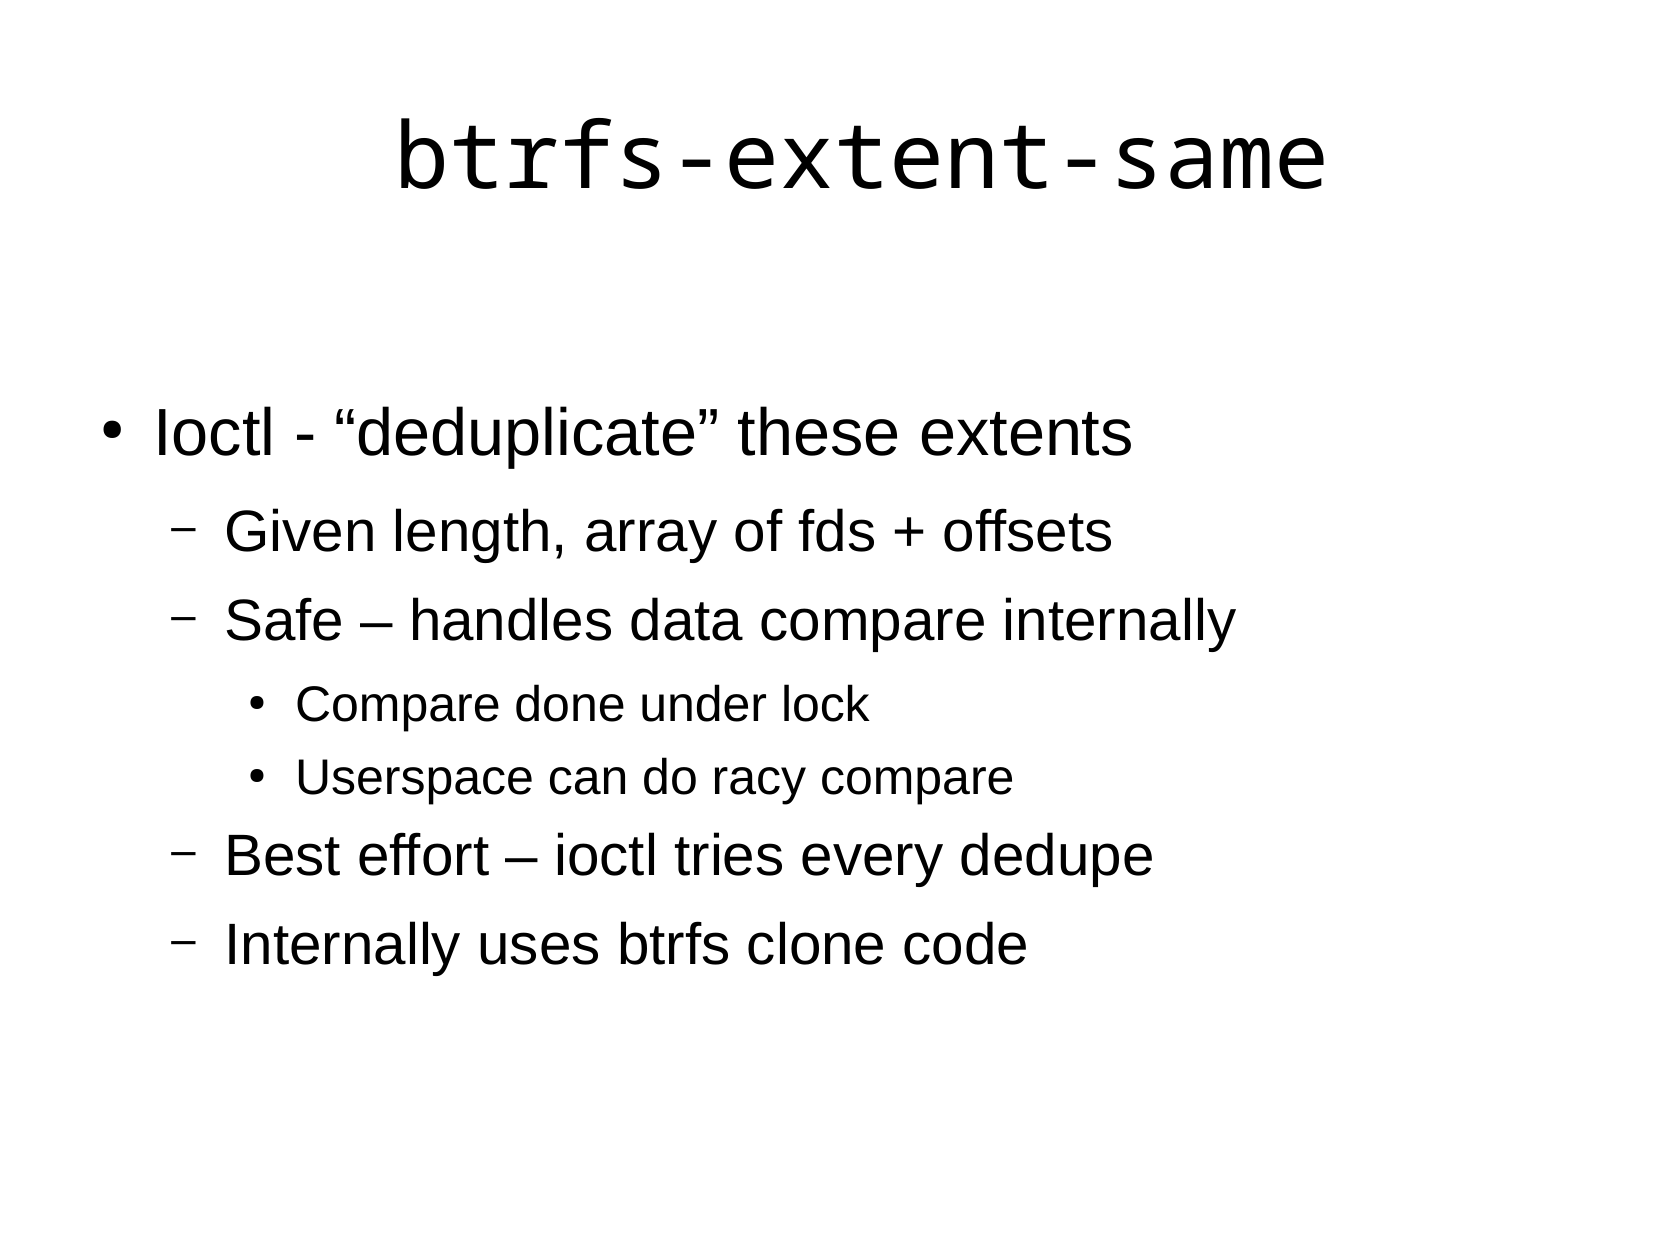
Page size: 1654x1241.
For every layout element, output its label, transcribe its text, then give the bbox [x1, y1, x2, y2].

title btrfs-extent-same [82, 49, 1571, 257]
list Ioctl - “deduplicate” these extents Given length, array of fds + offsets Safe – handles data compare internally Compare done under lock Userspace can do racy compare Best effort – ioctl tries every dedupe Internally uses btrfs clone code [82, 290, 1571, 1010]
